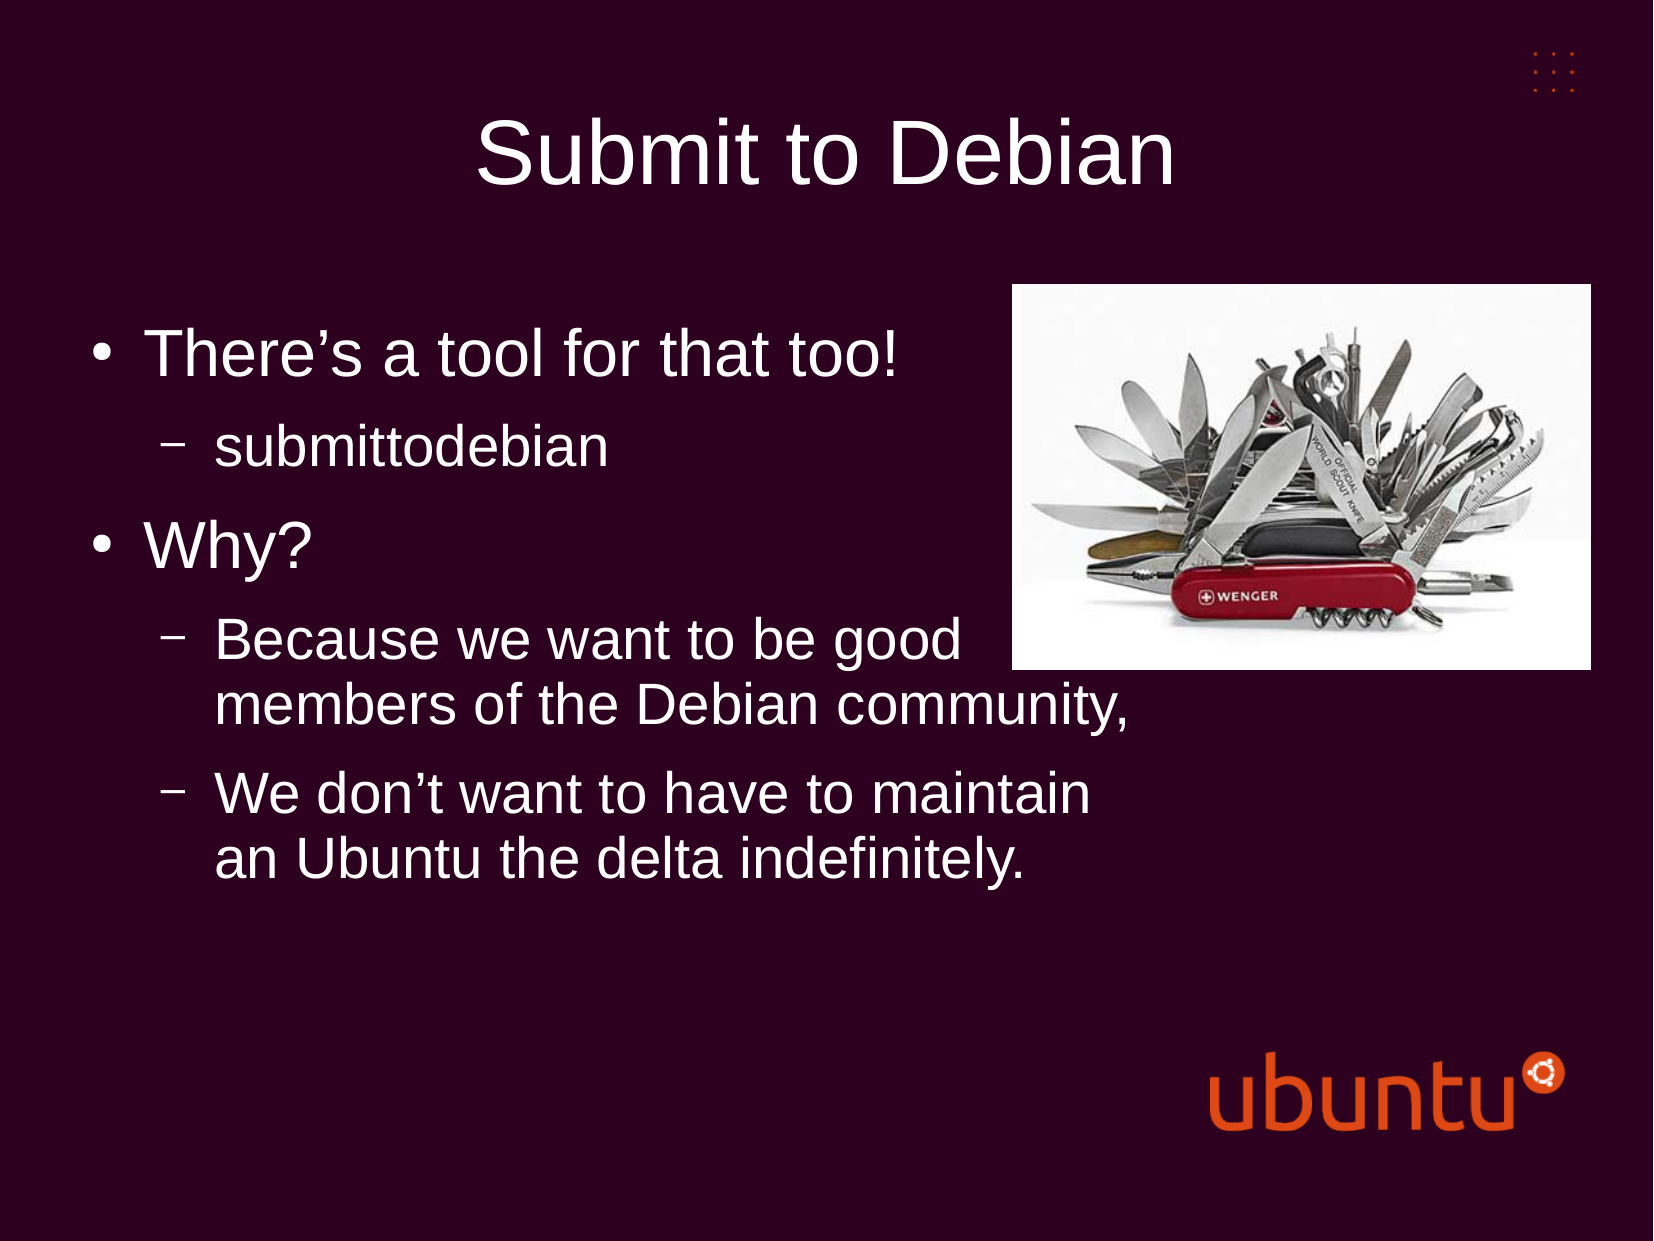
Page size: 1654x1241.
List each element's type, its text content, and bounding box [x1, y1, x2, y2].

picture [1571, 49, 1575, 94]
title Submit to Debian [82, 49, 1571, 257]
picture [1121, 960, 1653, 1223]
picture [1012, 284, 1591, 670]
list There’s a tool for that too! submittodebian Why? Because we want to be good members of the Debian community, We don’t want to have to maintain an Ubuntu the delta indefinitely. [72, 315, 1156, 1036]
